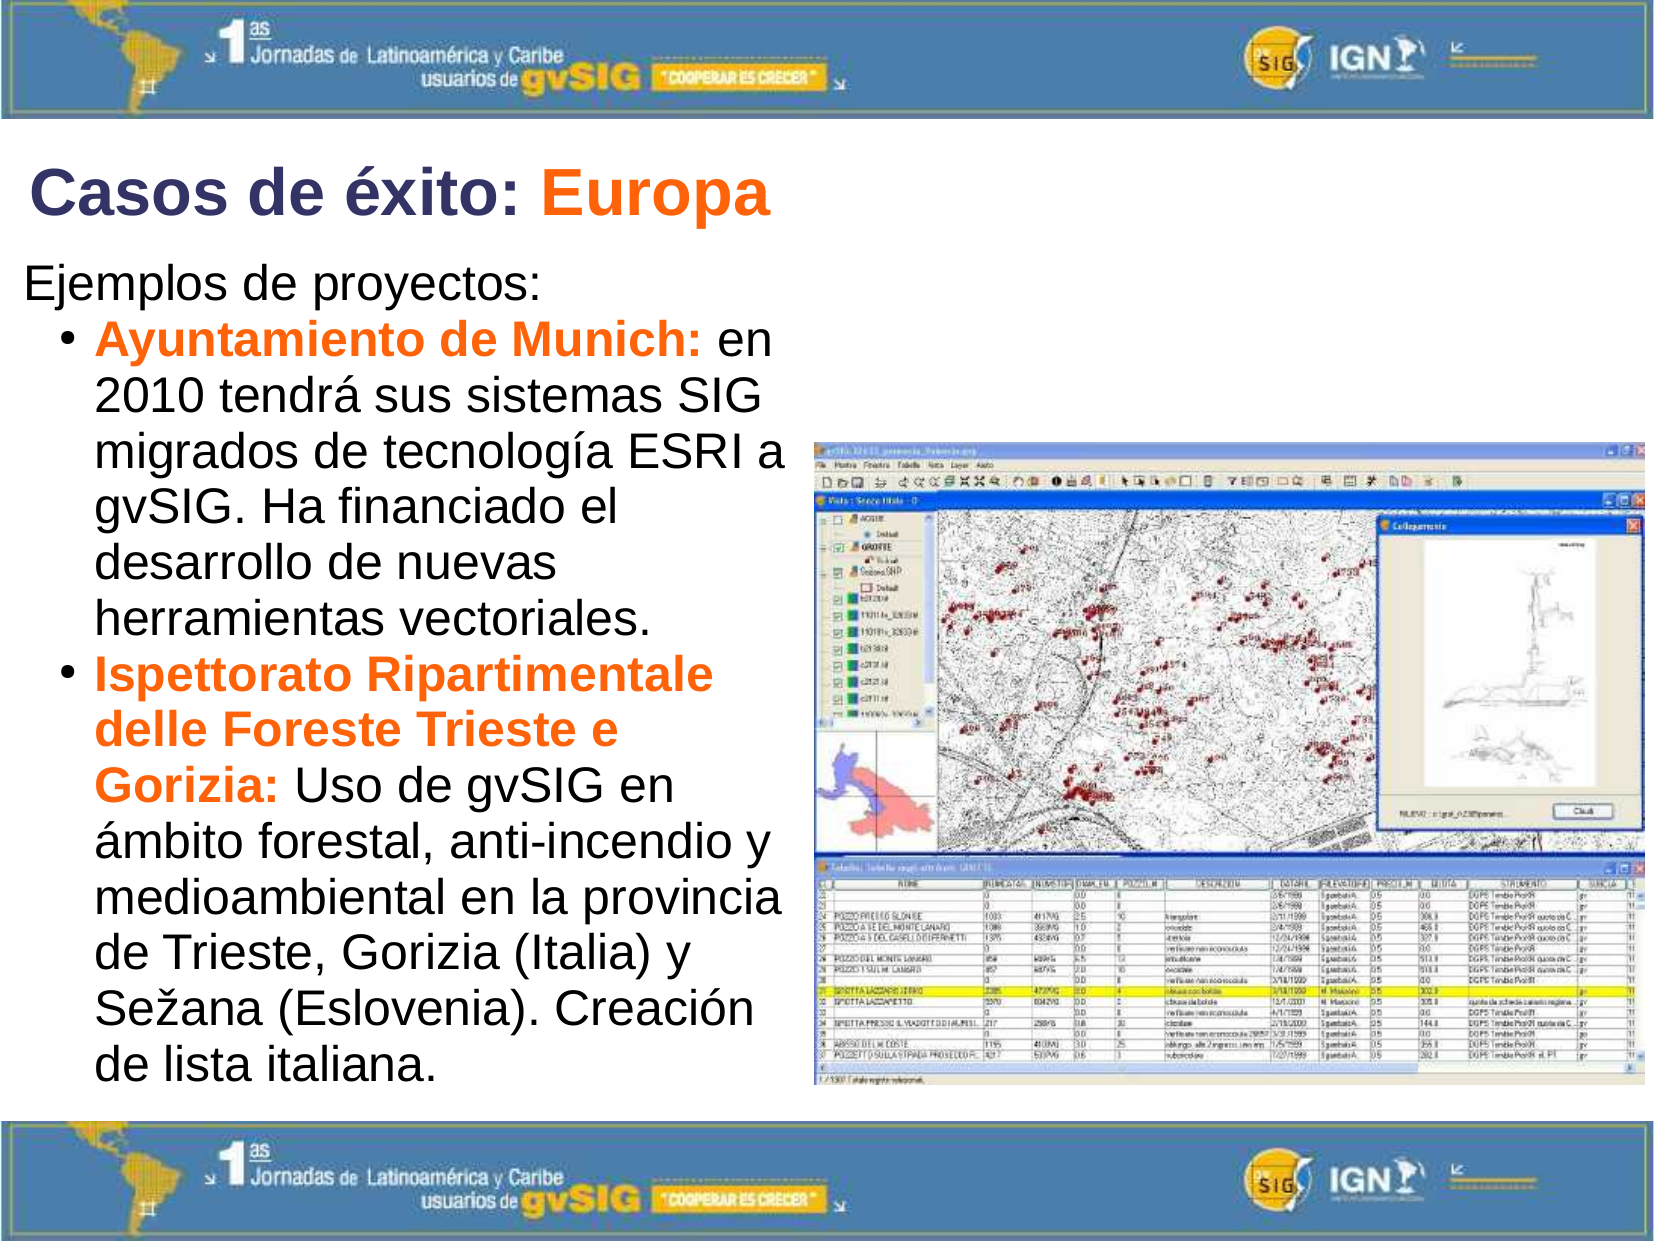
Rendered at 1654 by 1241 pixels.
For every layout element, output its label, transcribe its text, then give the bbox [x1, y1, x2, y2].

text_box Casos de éxito: Europa [29, 118, 1501, 266]
text_box Ejemplos de proyectos: Ayuntamiento de Munich: en 2010 tendrá sus sistemas SIG migrados de tecnología ESRI a gvSIG. Ha financiado el desarrollo de nuevas herramientas vectoriales. Ispettorato Ripartimentale delle Foreste Trieste e Gorizia: Uso de gvSIG en ámbito forestal, anti-incendio y medioambiental en la provincia de Trieste, Gorizia (Italia) y Sežana (Eslovenia). Creación de lista italiana. [8, 192, 827, 1100]
picture [0, 1121, 1654, 1241]
picture [0, 0, 1654, 119]
picture [814, 442, 1645, 1085]
